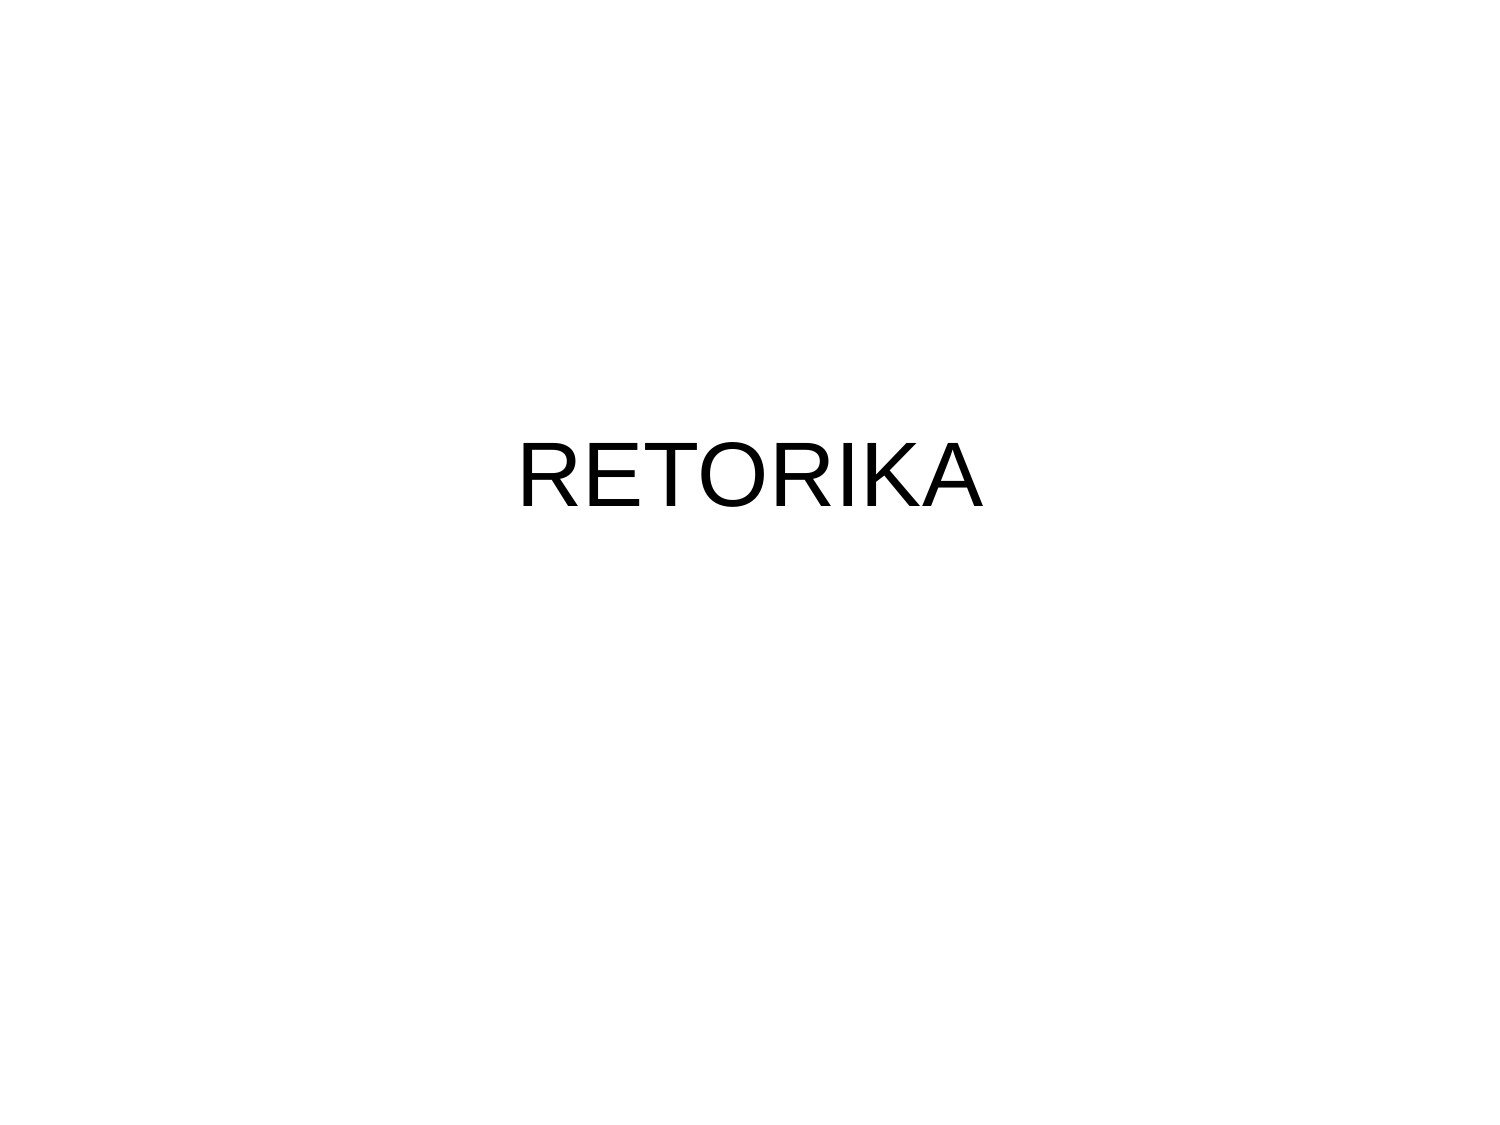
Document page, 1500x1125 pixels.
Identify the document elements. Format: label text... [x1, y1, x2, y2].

title RETORIKA [112, 349, 1388, 591]
